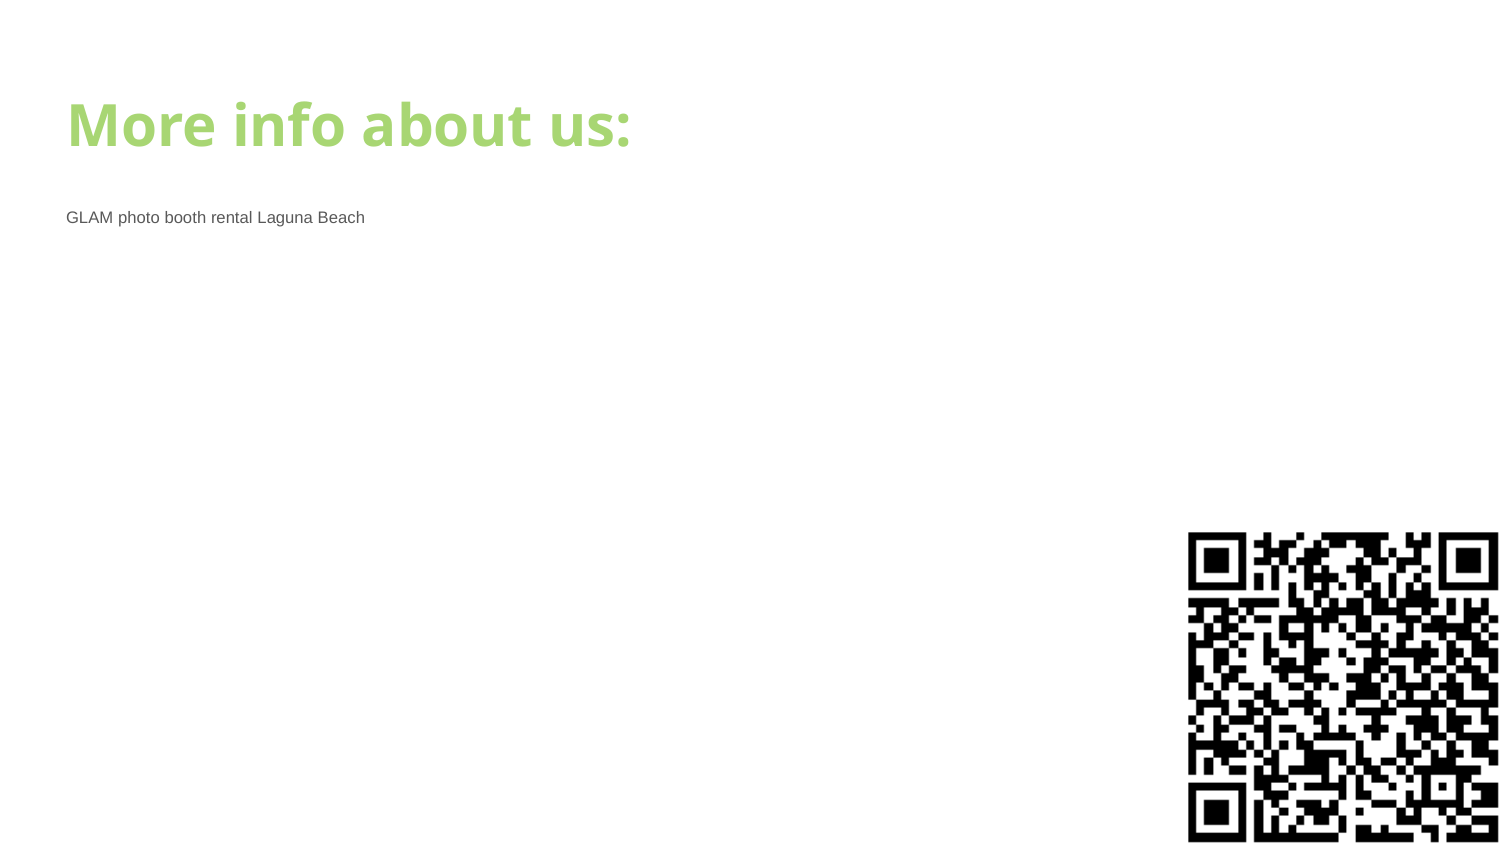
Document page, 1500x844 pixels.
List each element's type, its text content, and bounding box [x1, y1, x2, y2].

picture [1187, 531, 1500, 844]
list GLAM photo booth rental Laguna Beach [51, 189, 1449, 750]
title More info about us: [51, 72, 1449, 167]
